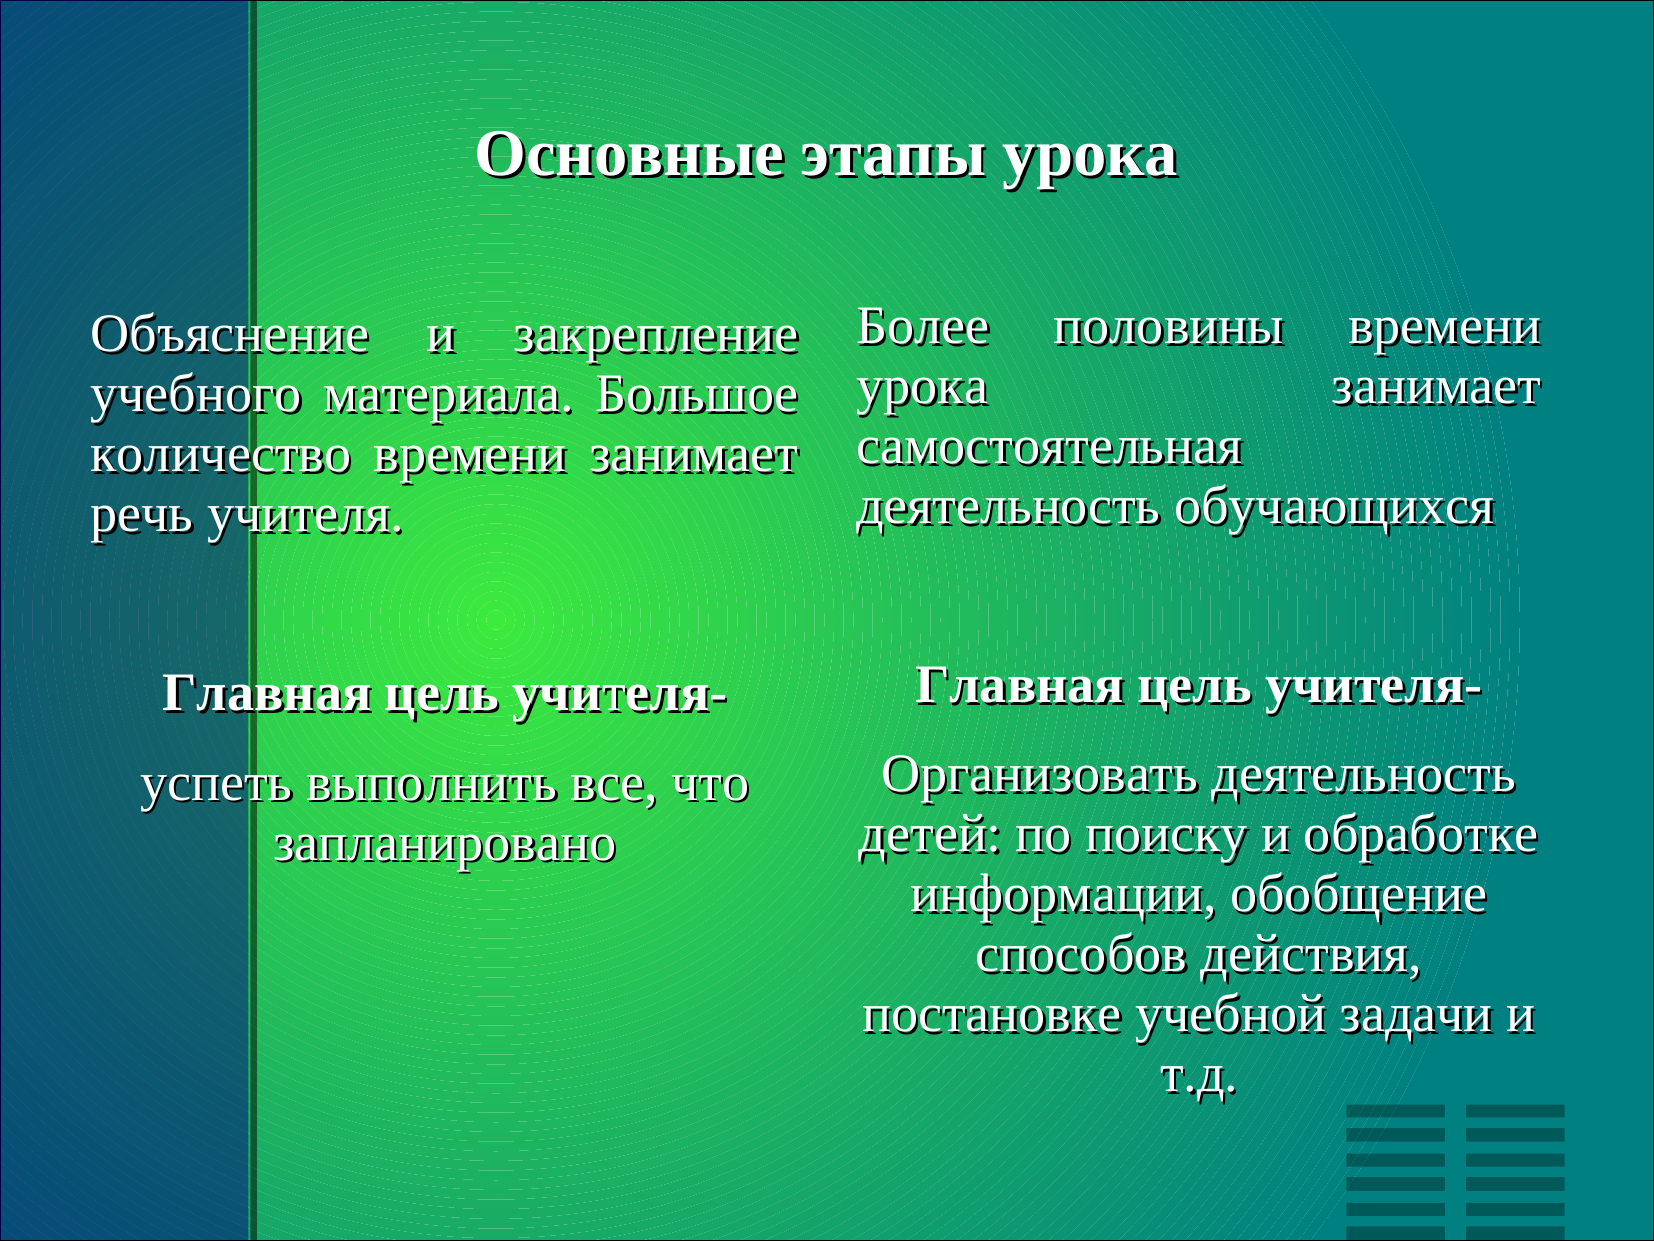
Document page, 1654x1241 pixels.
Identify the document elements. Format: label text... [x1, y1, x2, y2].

list Более половины времени урока занимает самостоятельная деятельность обучающихся Главная цель учителя- Организовать деятельность детей: по поиску и обработке информации, обобщение способов действия, постановке учебной задачи и т.д. [856, 295, 1542, 1114]
title Основные этапы урока [82, 49, 1571, 257]
list Объяснение и закрепление учебного материала. Большое количество времени занимает речь учителя. Главная цель учителя- успеть выполнить все, что запланировано [90, 303, 800, 1123]
